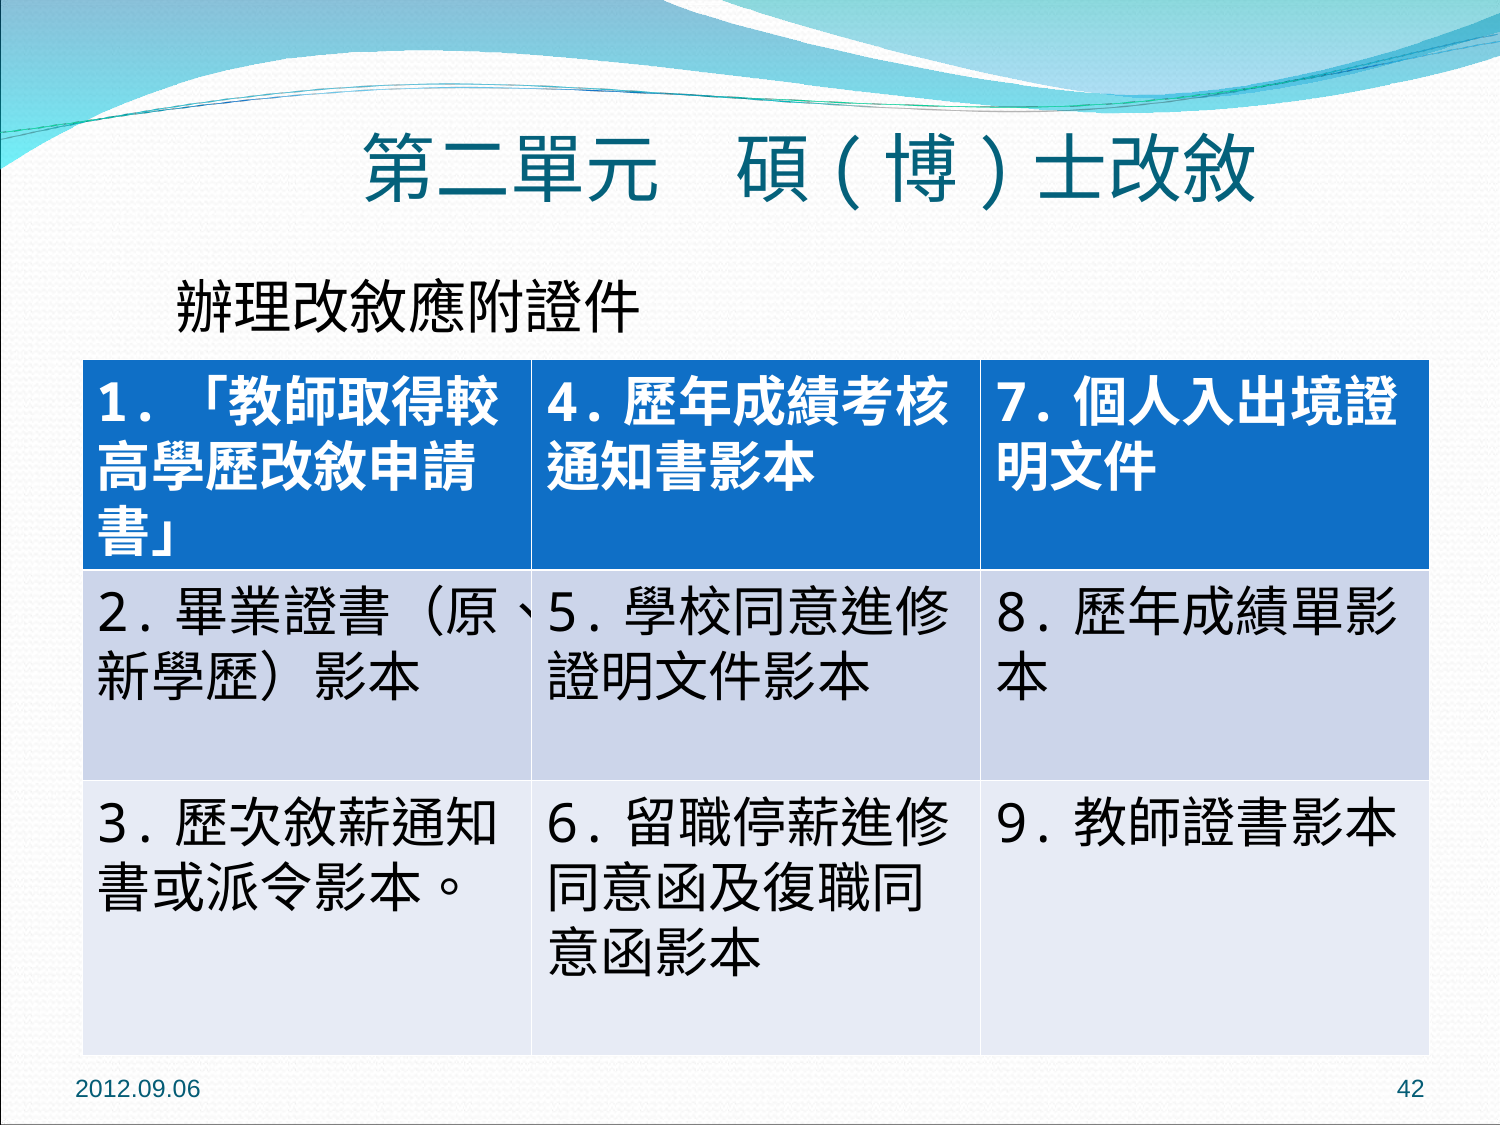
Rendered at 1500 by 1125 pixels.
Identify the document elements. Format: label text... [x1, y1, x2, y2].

table_cell 2.畢業證書（原、新學歷）影本 [83, 571, 531, 780]
table_cell 6.留職停薪進修同意函及復職同意函影本 [532, 781, 980, 1055]
table_header 4.歷年成績考核通知書影本 [532, 360, 980, 569]
table_cell 3.歷次敘薪通知書或派令影本。 [83, 781, 531, 1055]
picture [0, 0, 1500, 1125]
table_cell 8.歷年成績單影本 [981, 571, 1429, 780]
table_cell 9.教師證書影本 [981, 781, 1429, 1055]
text_box 第二單元 碩(博)士改敘 [171, 60, 1447, 211]
table_header 1.「教師取得較高學歷改敘申請書」 [83, 360, 531, 569]
title 辦理改敘應附證件 [44, 234, 1395, 340]
text_box 2012.09.06 [74, 1042, 426, 1103]
table_header 7.個人入出境證明文件 [981, 360, 1429, 569]
table_cell 5.學校同意進修證明文件影本 [532, 571, 980, 780]
text_box <number> [1299, 1056, 1426, 1103]
